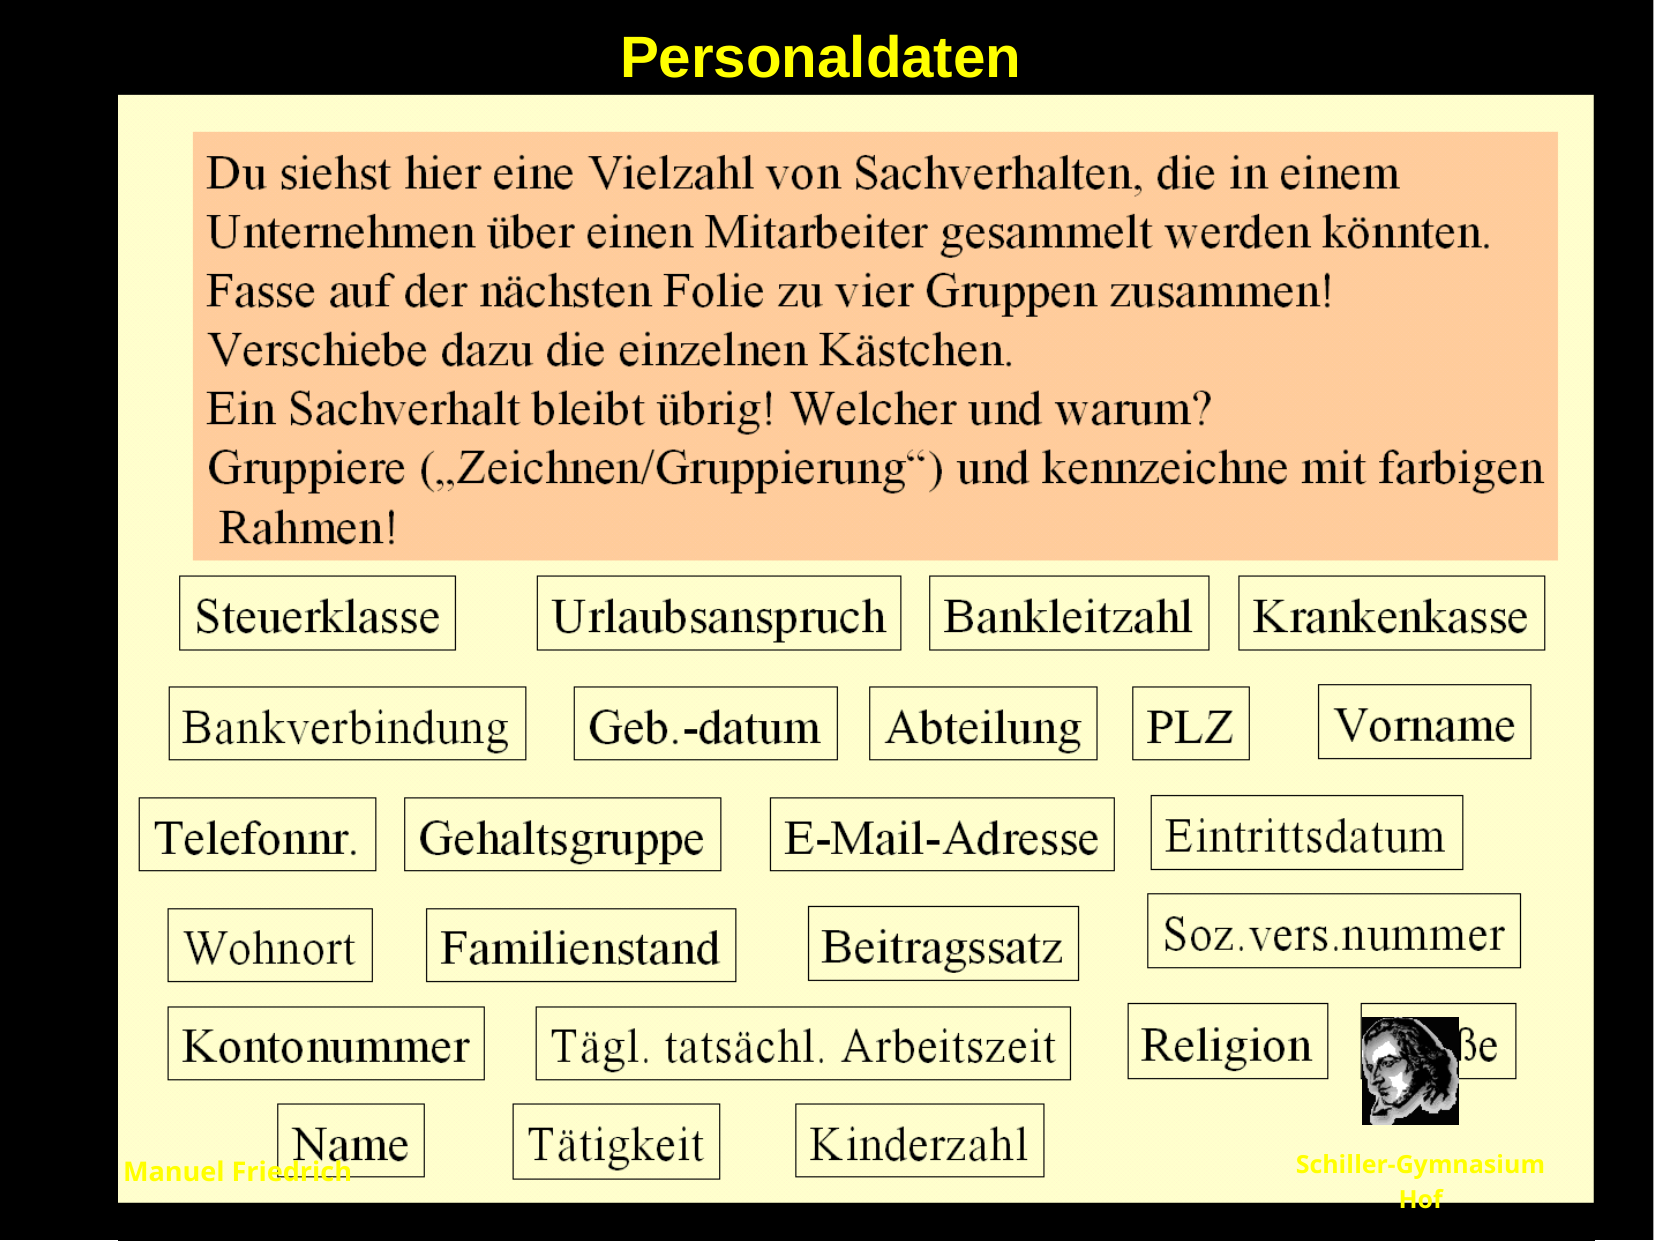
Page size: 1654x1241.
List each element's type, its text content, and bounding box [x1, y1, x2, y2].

picture [118, 58, 1595, 1241]
text_box Schiller-Gymnasium Hof [1295, 1145, 1546, 1216]
text_box Personaldaten [620, 29, 1022, 211]
text_box Manuel Friedrich [123, 1151, 353, 1191]
